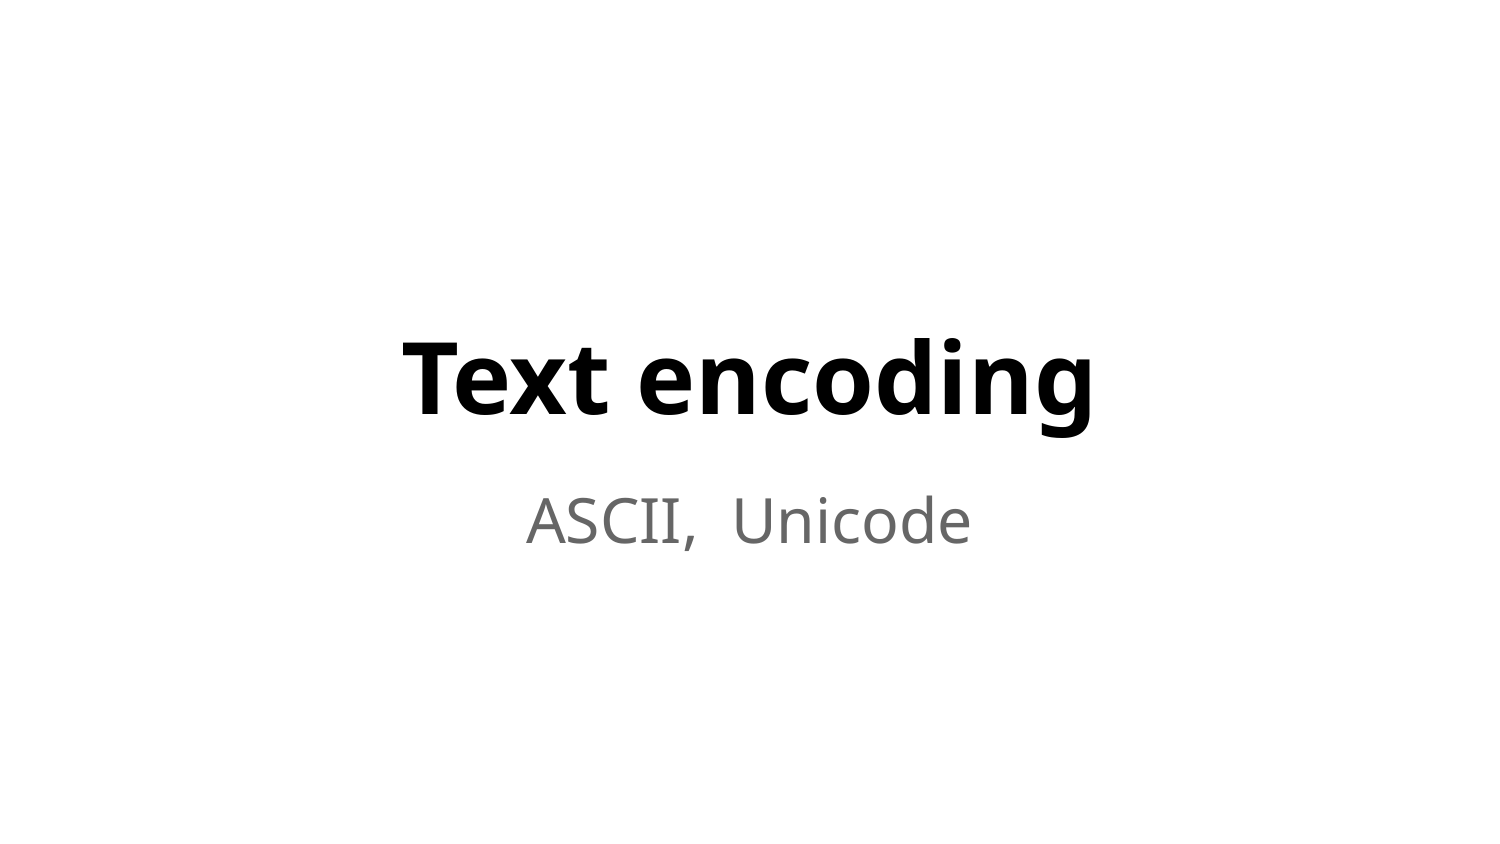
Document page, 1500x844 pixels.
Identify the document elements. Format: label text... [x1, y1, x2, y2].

subtitle ASCII, Unicode [112, 465, 1388, 595]
title Text encoding [112, 259, 1388, 450]
